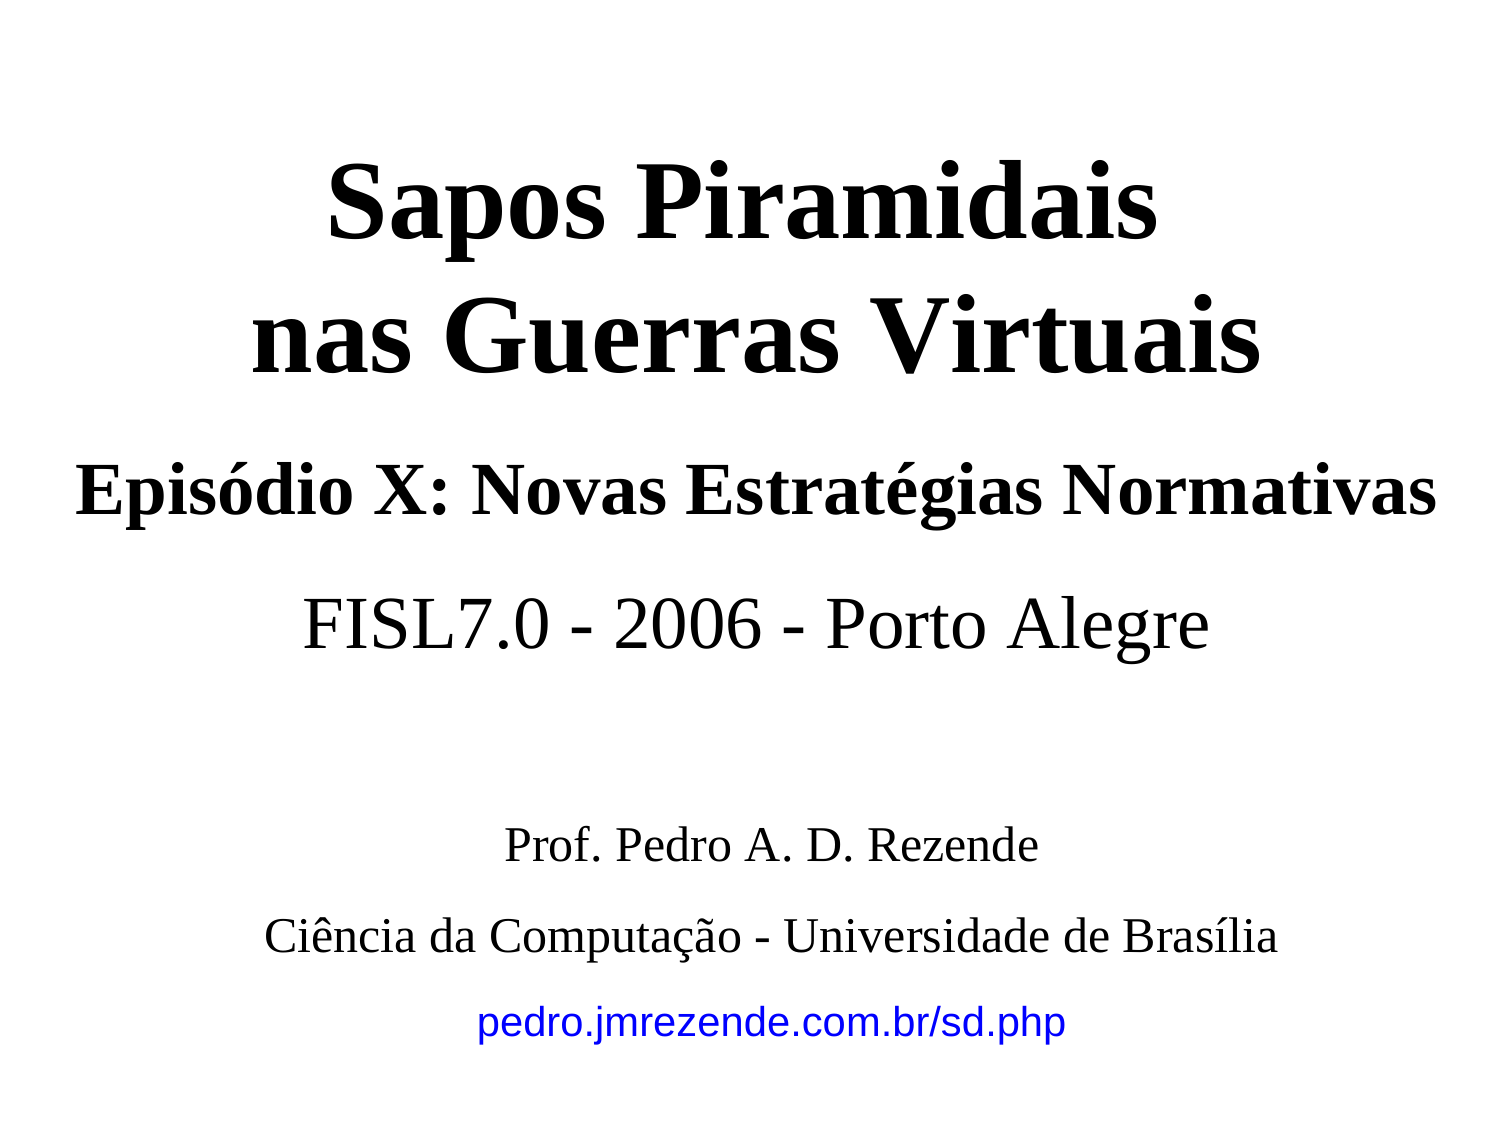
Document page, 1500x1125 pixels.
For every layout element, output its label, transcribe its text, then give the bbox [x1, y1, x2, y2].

title Sapos Piramidais nas Guerras Virtuais Episódio X: Novas Estratégias Normativas FISL7.0 - 2006 - Porto Alegre [55, 90, 1459, 699]
subtitle Prof. Pedro A. D. Rezende Ciência da Computação - Universidade de Brasília pedro.jmrezende.com.br/sd.php [102, 806, 1367, 1063]
